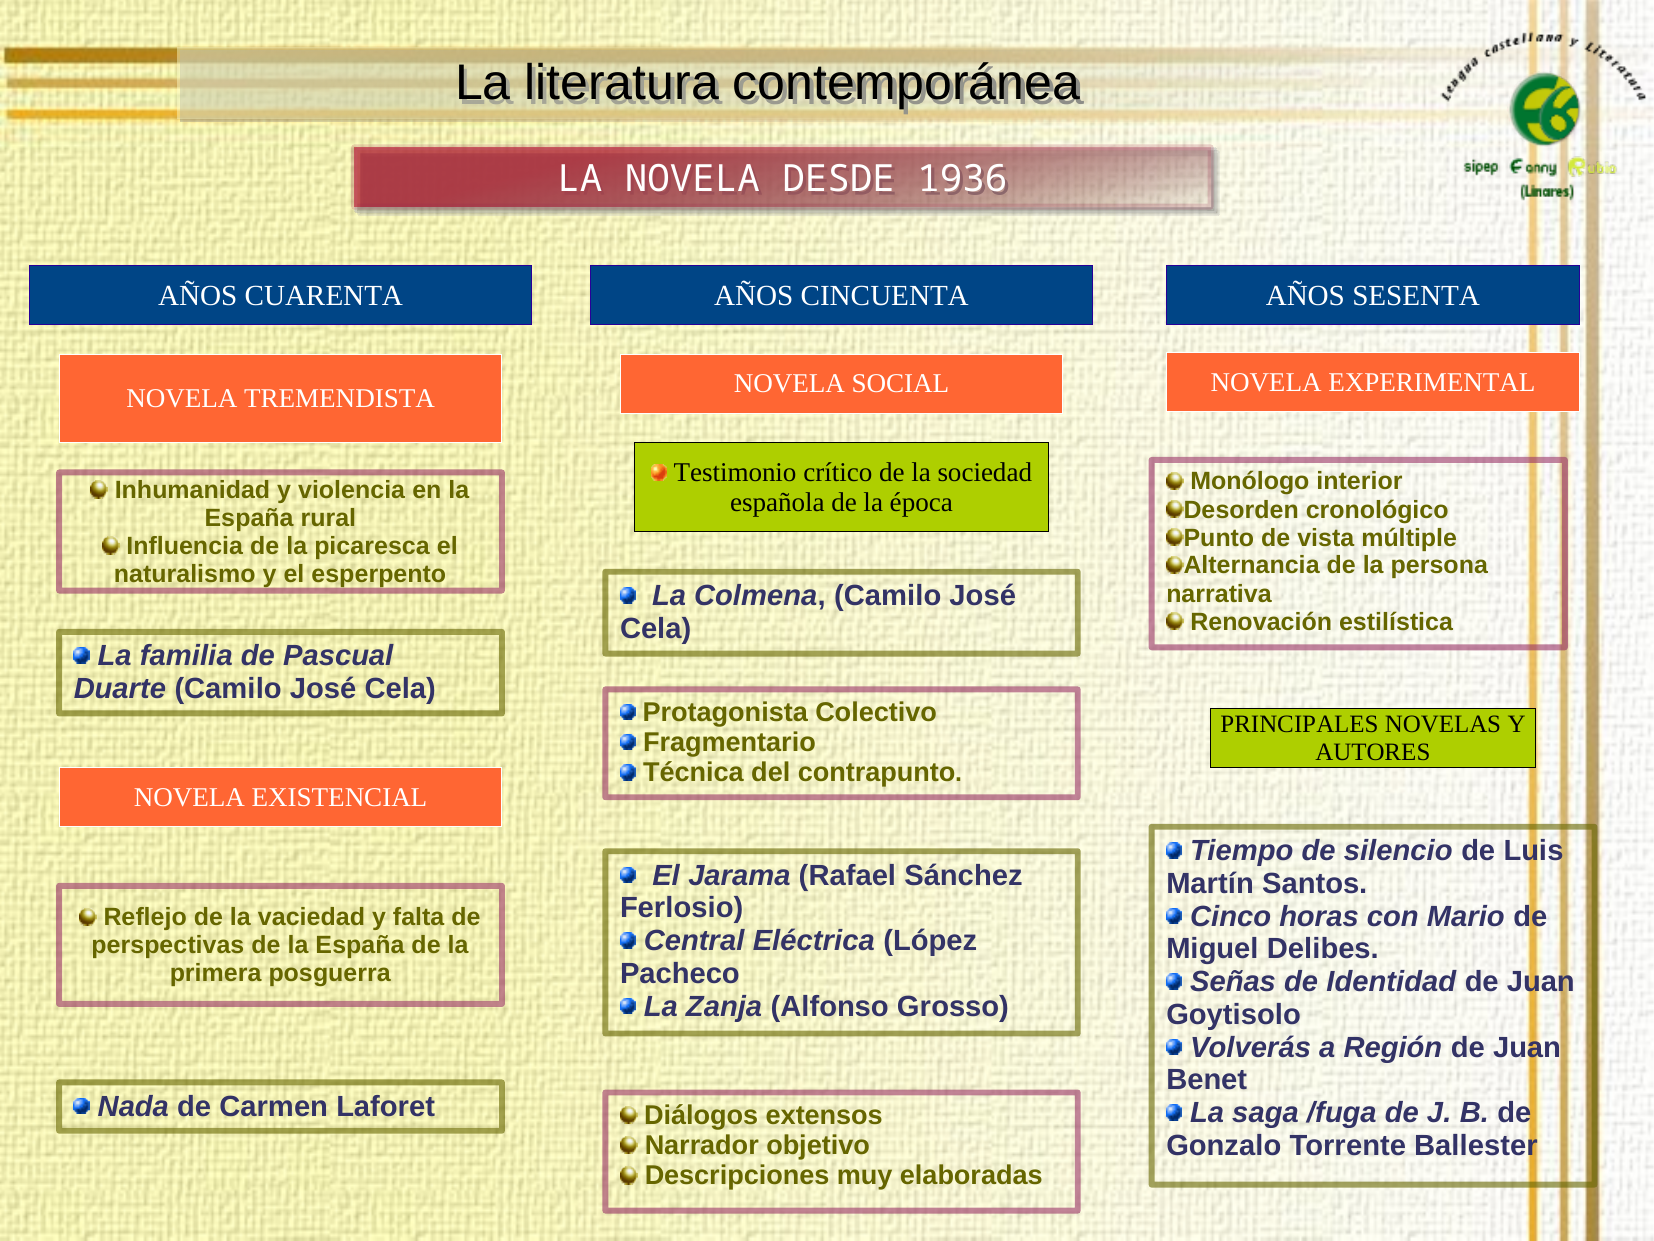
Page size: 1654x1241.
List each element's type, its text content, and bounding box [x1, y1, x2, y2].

text_box Reflejo de la vaciedad y falta de perspectivas de la España de la primera posguerra [59, 885, 502, 1004]
text_box Inhumanidad y violencia en la España rural Influencia de la picaresca el naturalismo y el esperpento [59, 472, 502, 591]
text_box Diálogos extensos Narrador objetivo Descripciones muy elaboradas [605, 1092, 1078, 1211]
text_box NOVELA SOCIAL [620, 354, 1063, 414]
text_box Nada de Carmen Laforet [59, 1082, 502, 1131]
text_box Protagonista Colectivo Fragmentario Técnica del contrapunto. [605, 689, 1078, 798]
text_box PRINCIPALES NOVELAS Y AUTORES [1210, 708, 1536, 768]
text_box AÑOS CUARENTA [29, 265, 532, 325]
picture [0, 0, 1654, 1241]
text_box NOVELA EXPERIMENTAL [1166, 352, 1580, 412]
text_box Tiempo de silencio de Luis Martín Santos. Cinco horas con Mario de Miguel Delibes. Señas de Identidad de Juan Goytisolo Volverás a Región de Juan Benet La saga /fuga de J. B. de Gonzalo Torrente Ballester [1151, 826, 1595, 1185]
text_box AÑOS SESENTA [1166, 265, 1580, 325]
text_box La familia de Pascual Duarte (Camilo José Cela) [59, 631, 502, 714]
text_box La literatura contemporánea [177, 47, 1359, 119]
text_box La Colmena, (Camilo José Cela) [605, 571, 1078, 654]
text_box AÑOS CINCUENTA [590, 265, 1093, 325]
text_box Monólogo interior Desorden cronológico Punto de vista múltiple Alternancia de la persona narrativa Renovación estilística [1151, 459, 1565, 648]
text_box NOVELA TREMENDISTA [59, 354, 502, 443]
text_box Testimonio crítico de la sociedad española de la época [634, 442, 1049, 532]
text_box NOVELA EXISTENCIAL [59, 767, 502, 827]
text_box El Jarama (Rafael Sánchez Ferlosio) Central Eléctrica (López Pacheco La Zanja (Alfonso Grosso) [605, 851, 1078, 1034]
